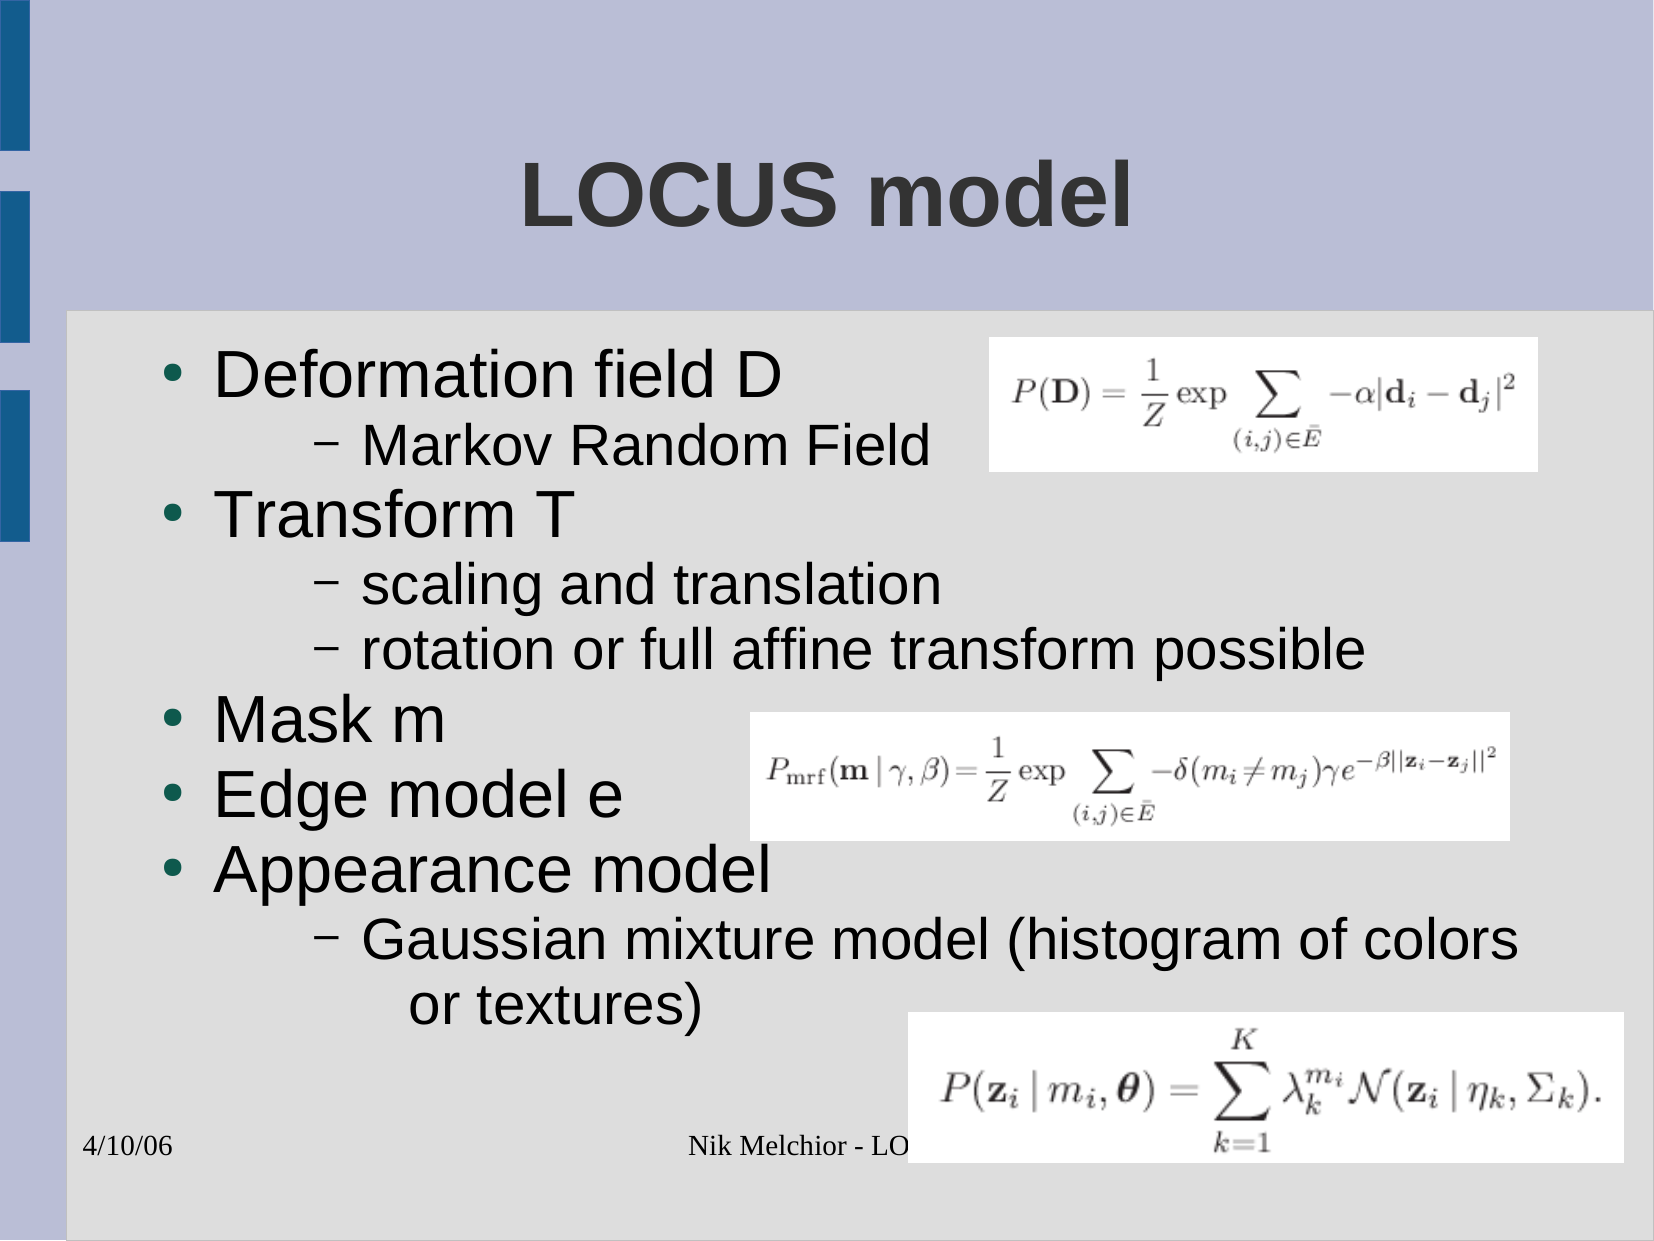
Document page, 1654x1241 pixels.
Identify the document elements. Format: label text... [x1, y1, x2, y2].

picture [750, 712, 1510, 841]
list Deformation field D Markov Random Field Transform T scaling and translation rotation or full affine transform possible Mask m Edge model e Appearance model Gaussian mixture model (histogram of colors or textures) [125, 337, 1538, 1201]
title LOCUS model [121, 98, 1534, 291]
picture [989, 337, 1538, 472]
picture [908, 1012, 1624, 1163]
